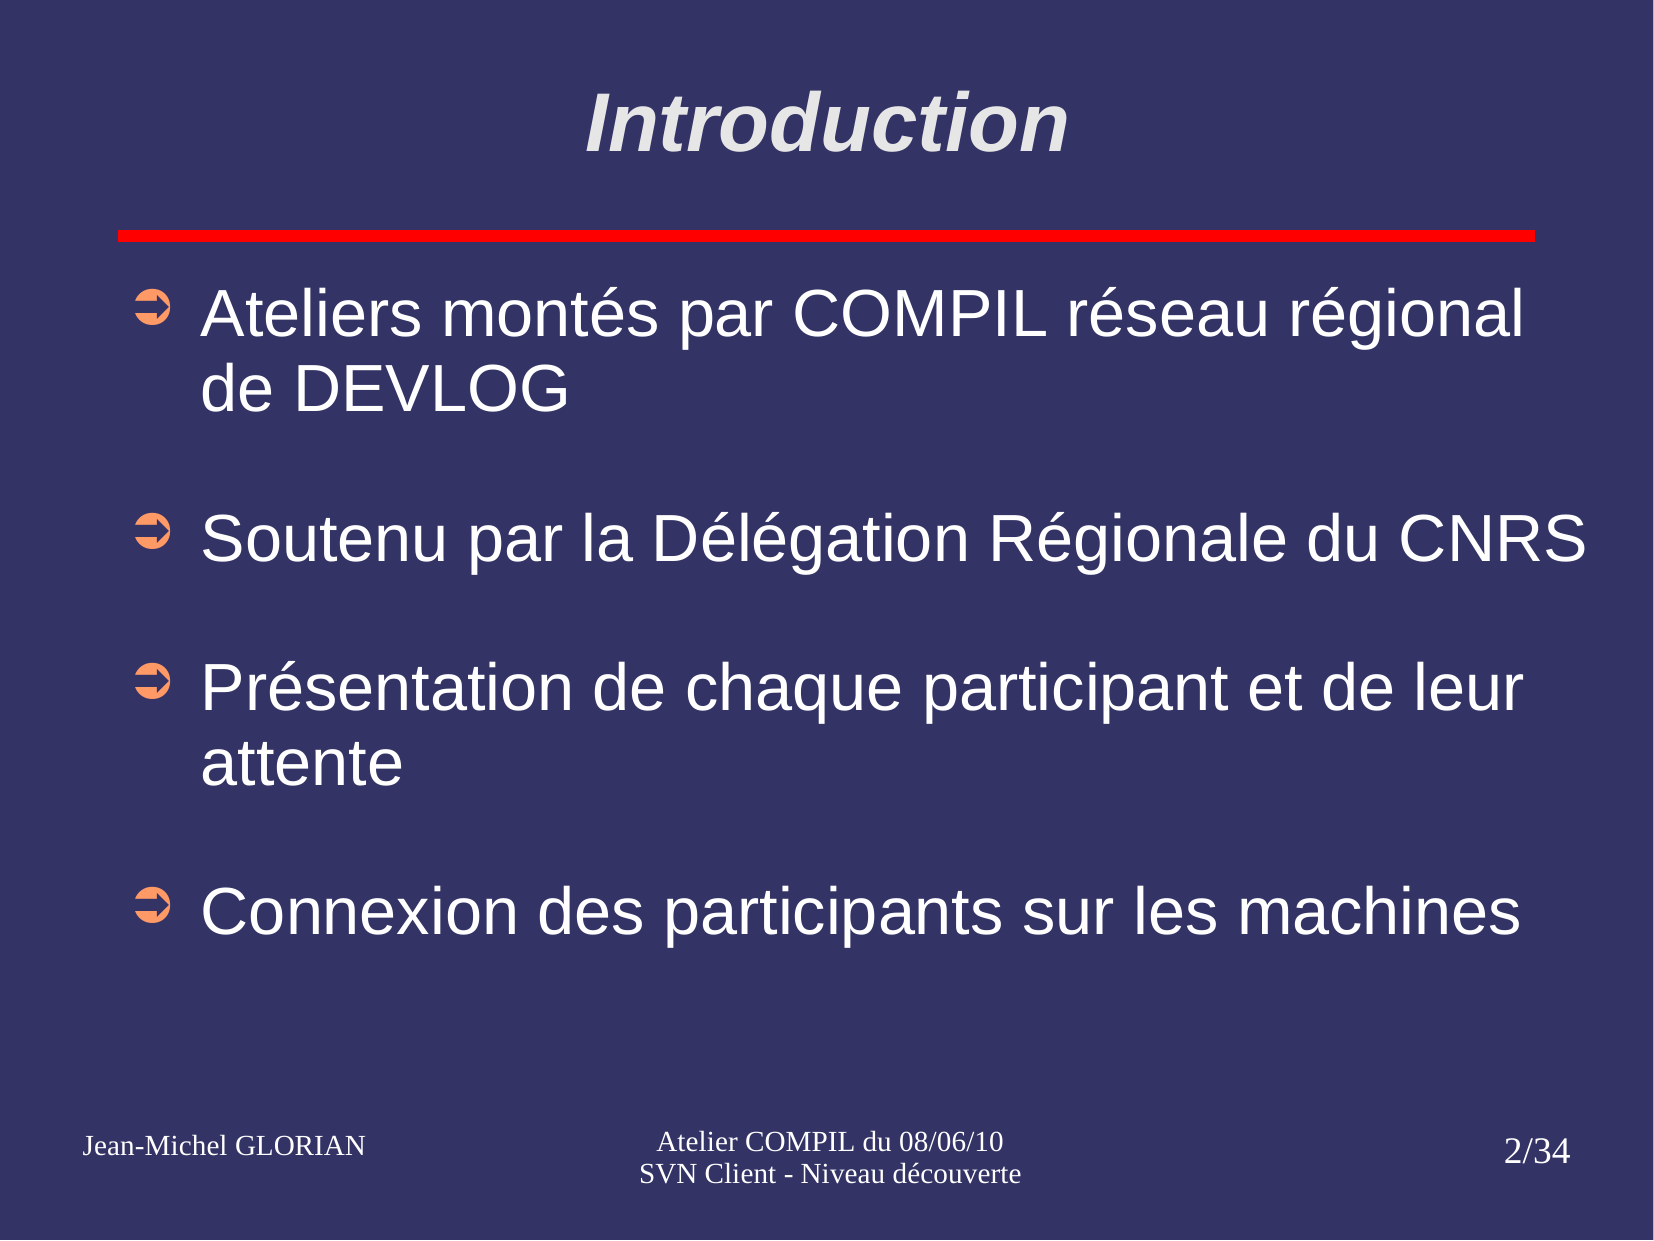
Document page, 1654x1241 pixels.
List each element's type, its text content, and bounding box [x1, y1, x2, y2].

list Ateliers montés par COMPIL réseau régional de DEVLOG Soutenu par la Délégation Régionale du CNRS Présentation de chaque participant et de leur attente Connexion des participants sur les machines [118, 276, 1595, 1078]
title Introduction [121, 26, 1534, 219]
